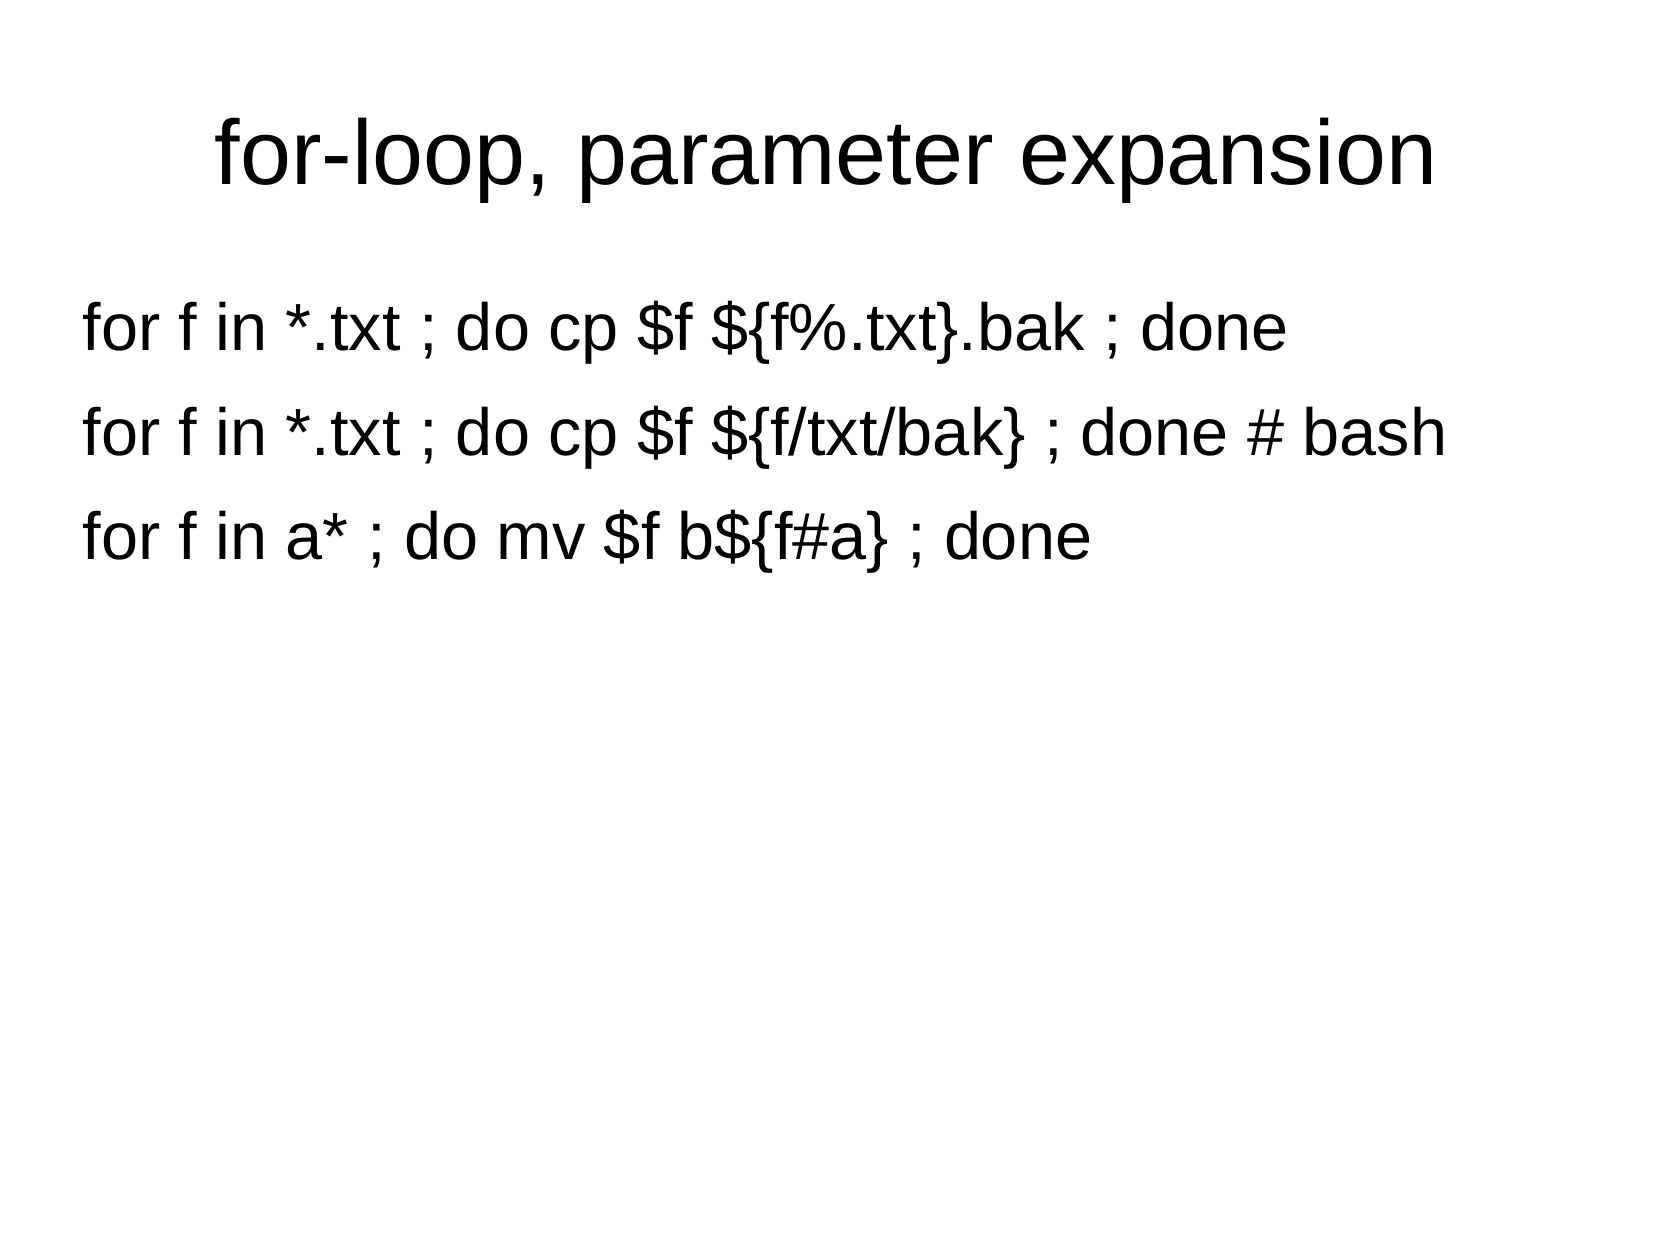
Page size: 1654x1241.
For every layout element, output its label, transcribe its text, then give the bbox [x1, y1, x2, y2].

title for-loop, parameter expansion [82, 49, 1571, 257]
list for f in *.txt ; do cp $f ${f%.txt}.bak ; done for f in *.txt ; do cp $f ${f/txt/bak} ; done # bash for f in a* ; do mv $f b${f#a} ; done [82, 290, 1571, 1010]
